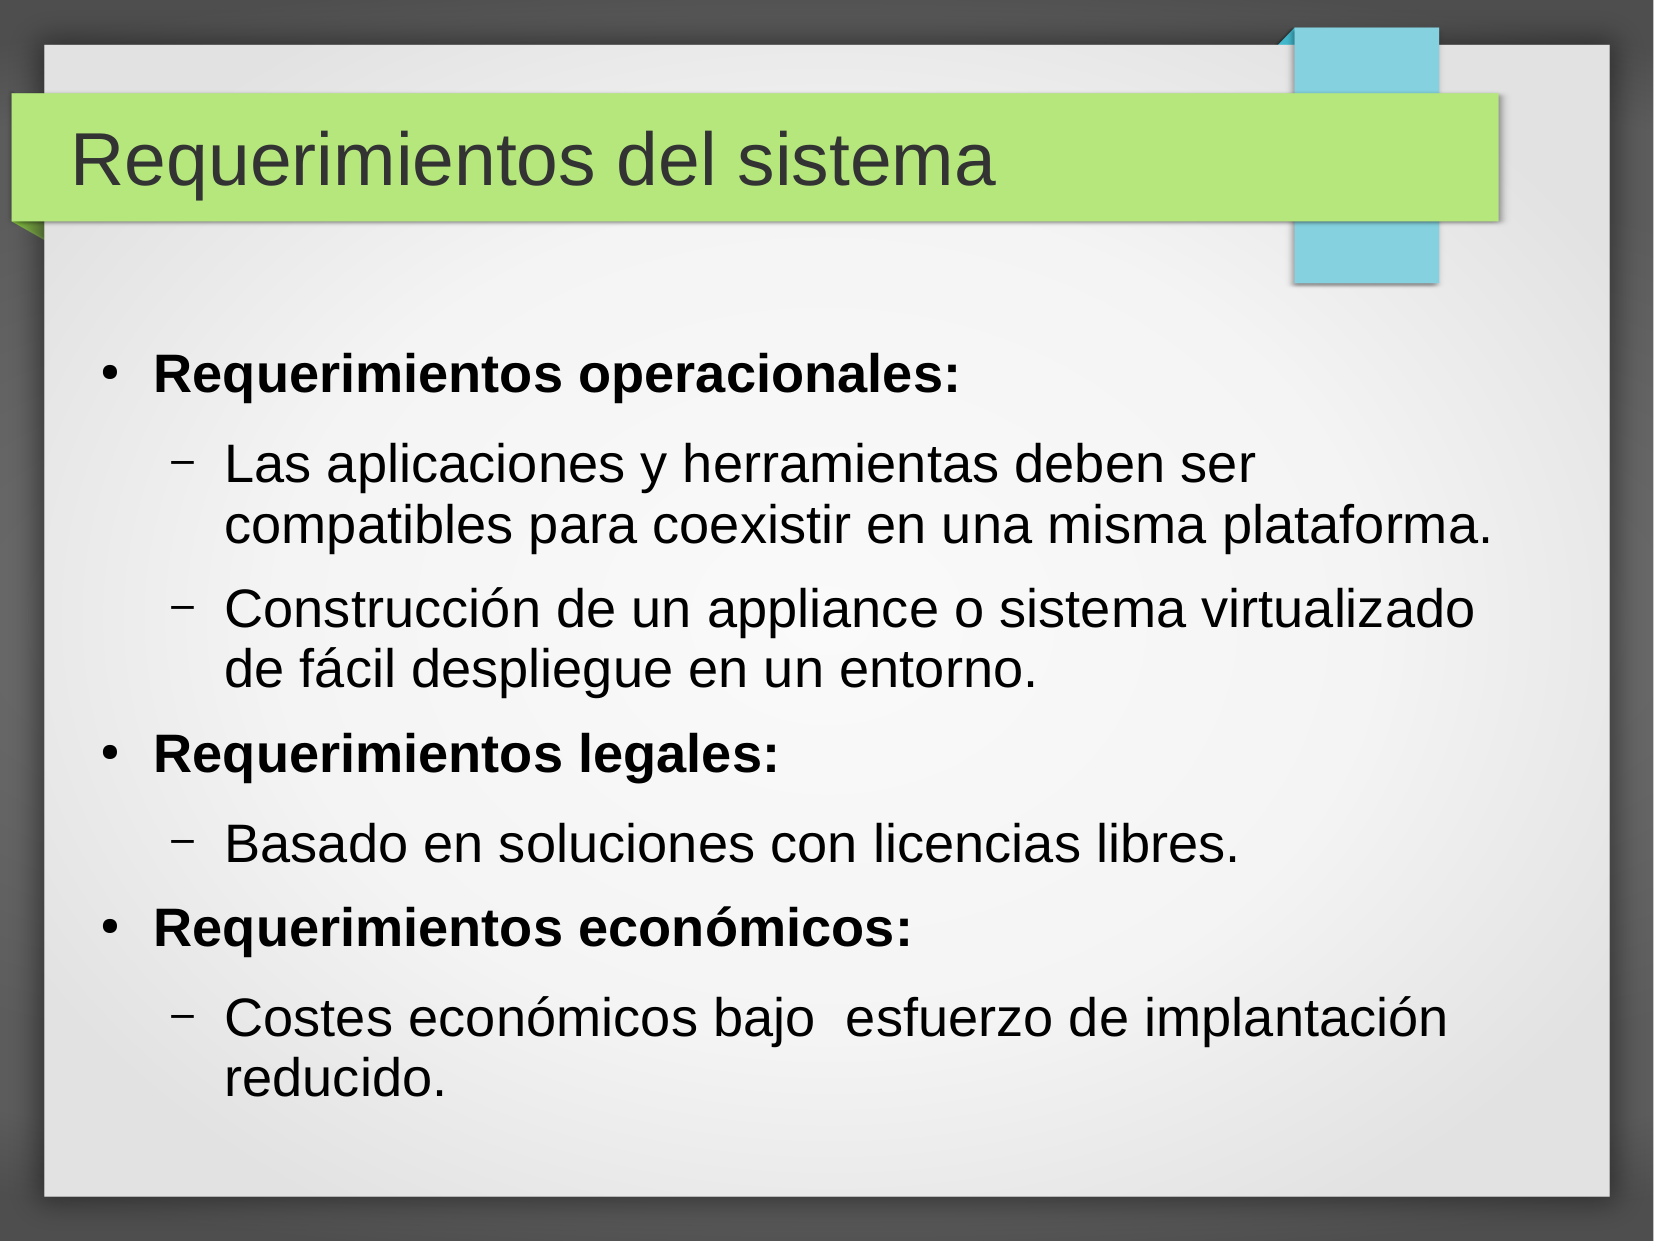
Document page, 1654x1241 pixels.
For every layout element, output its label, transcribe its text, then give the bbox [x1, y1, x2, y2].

title Requerimientos del sistema [70, 106, 1229, 213]
picture [0, 0, 1654, 1241]
list Requerimientos operacionales: Las aplicaciones y herramientas deben ser compatibles para coexistir en una misma plataforma. Construcción de un appliance o sistema virtualizado de fácil despliegue en un entorno. Requerimientos legales: Basado en soluciones con licencias libres. Requerimientos económicos: Costes económicos bajo esfuerzo de implantación reducido. [82, 343, 1538, 1063]
